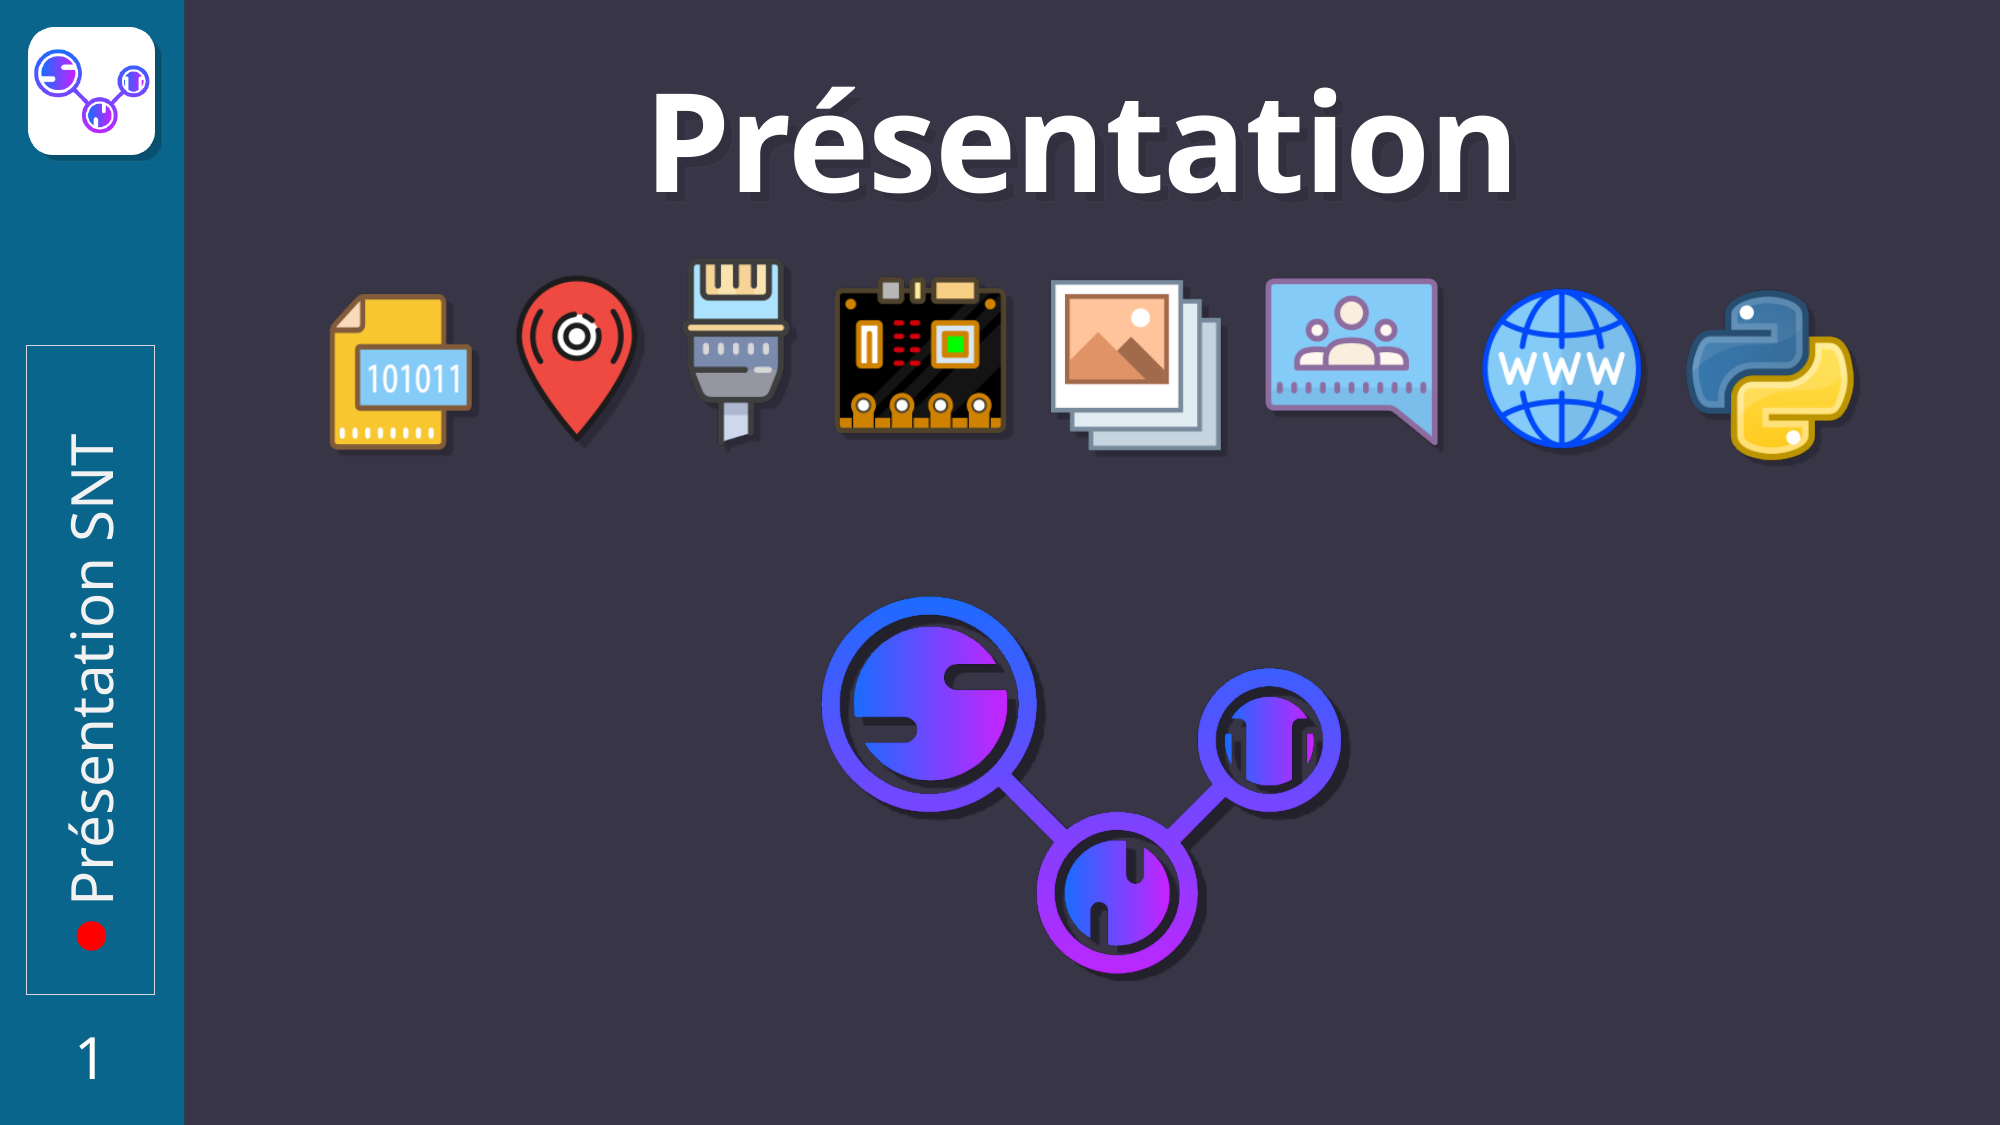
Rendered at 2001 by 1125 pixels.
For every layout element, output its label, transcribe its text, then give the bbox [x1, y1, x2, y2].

picture [257, 180, 1908, 1062]
title Présentation [212, 39, 1952, 261]
picture [29, 28, 154, 154]
footer Présentation SNT [26, 345, 155, 995]
slide_number <numéro> [28, 1012, 155, 1110]
